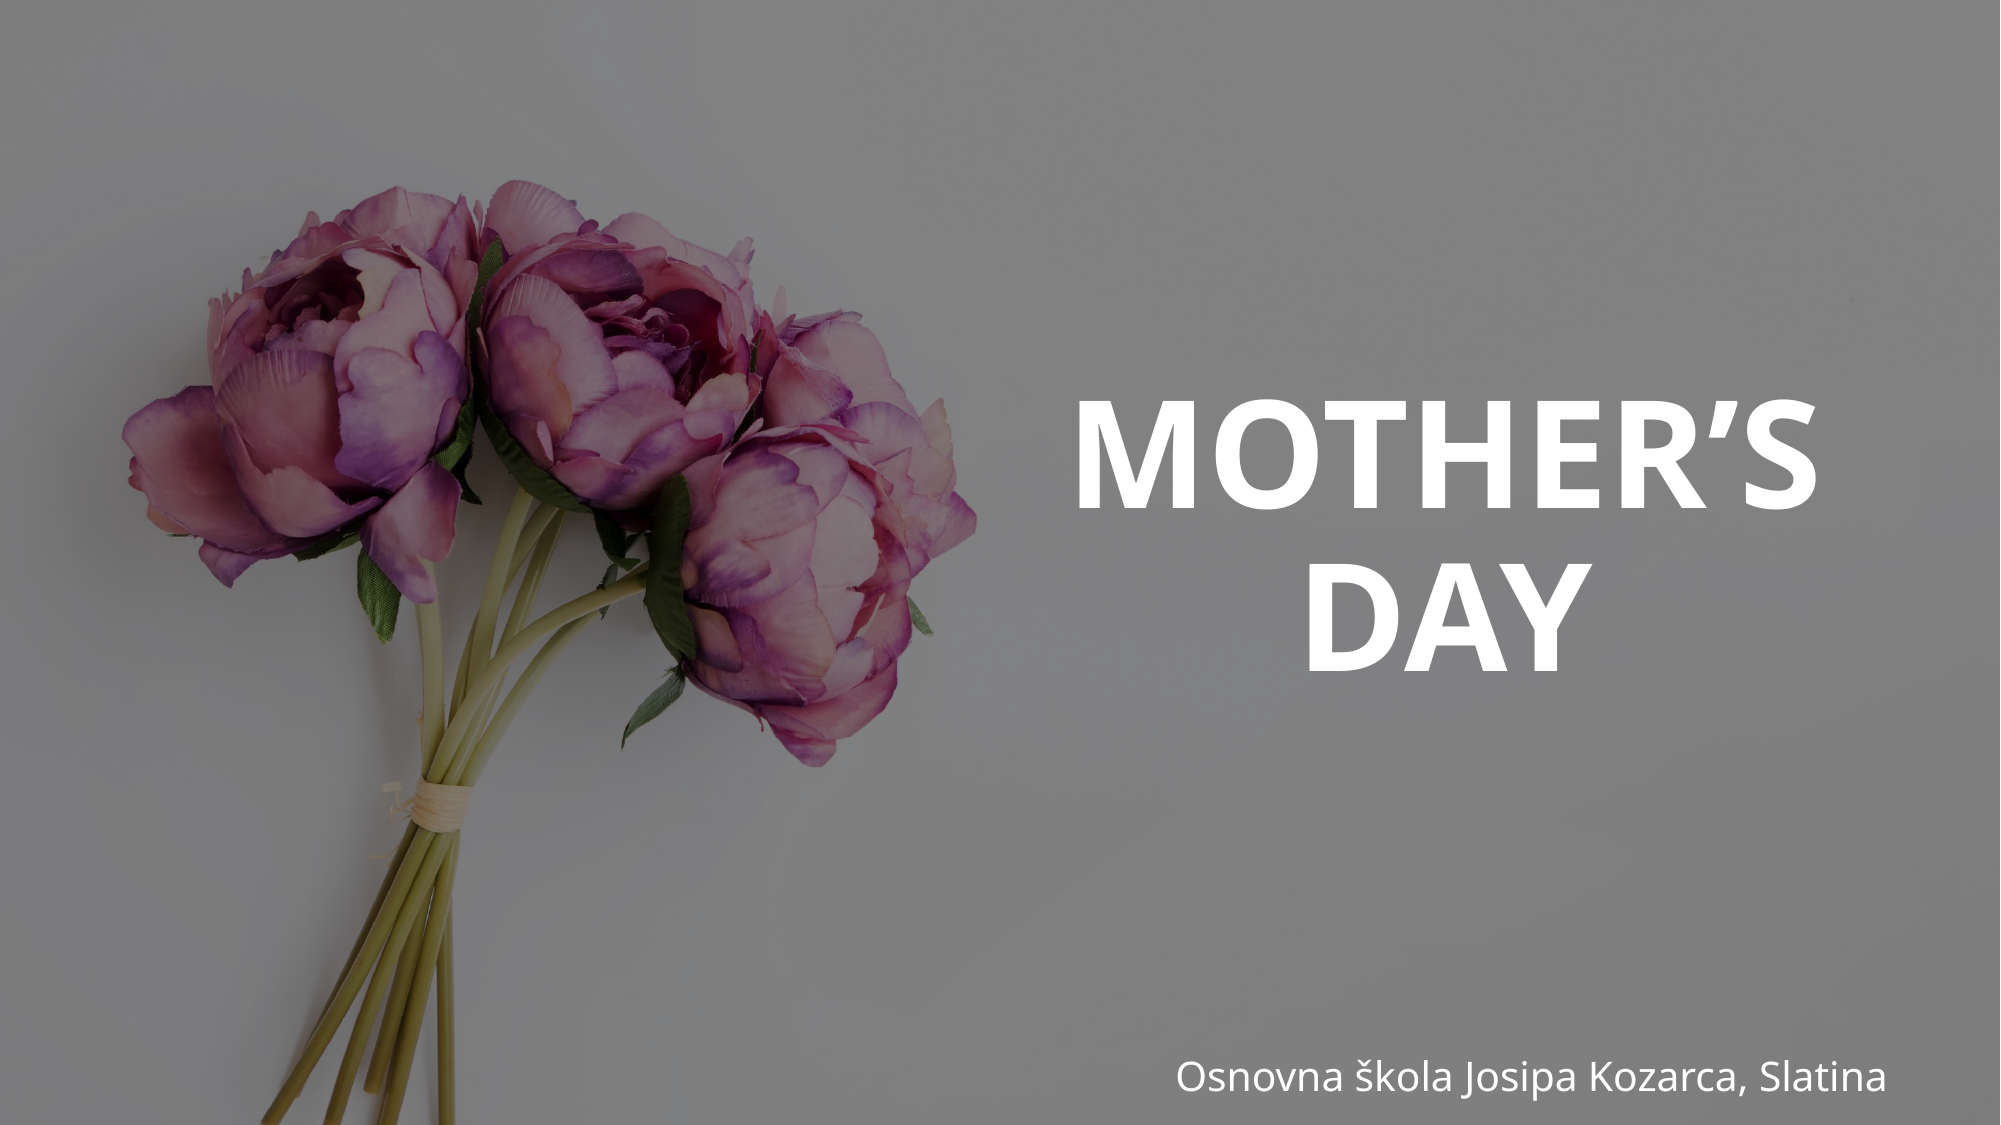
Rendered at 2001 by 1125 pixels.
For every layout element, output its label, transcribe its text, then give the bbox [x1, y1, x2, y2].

picture [0, 0, 2000, 1125]
text_box Osnovna škola Josipa Kozarca, Slatina [1160, 1044, 2000, 1109]
text_box Mother’s Day [983, 130, 1907, 952]
